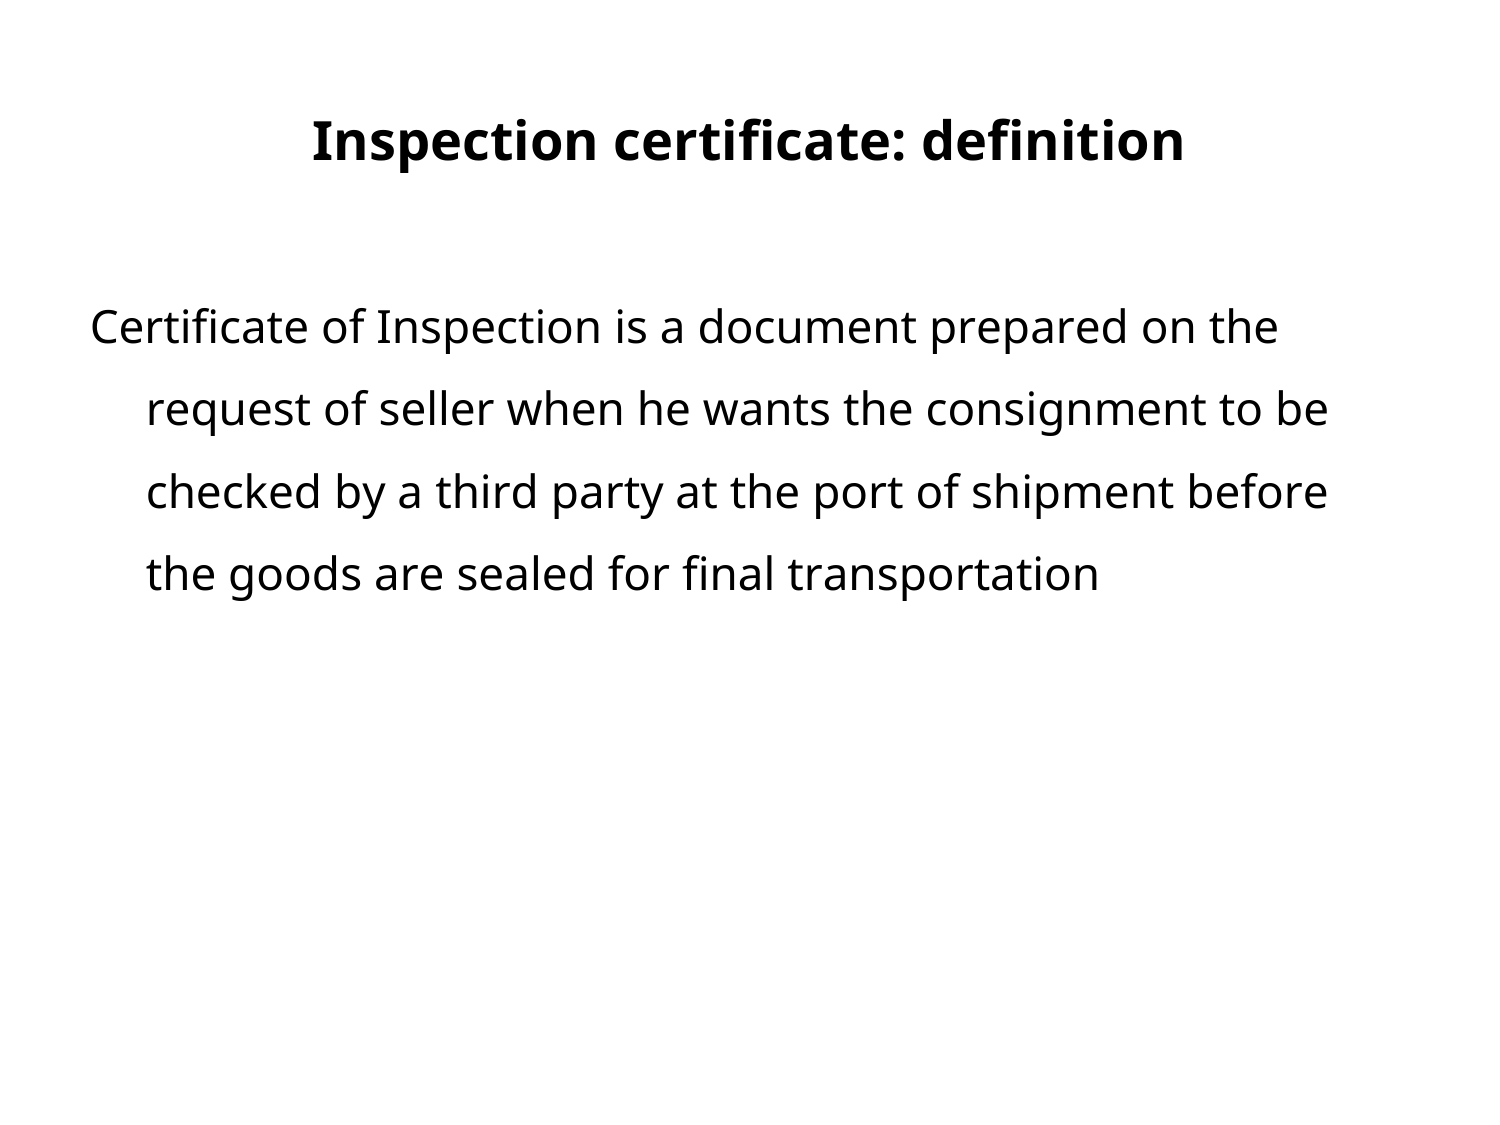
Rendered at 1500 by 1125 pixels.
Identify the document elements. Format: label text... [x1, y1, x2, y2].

title Inspection certificate: definition [75, 45, 1425, 233]
list Certificate of Inspection is a document prepared on the request of seller when he wants the consignment to be checked by a third party at the port of shipment before the goods are sealed for final transportation [75, 262, 1425, 1005]
